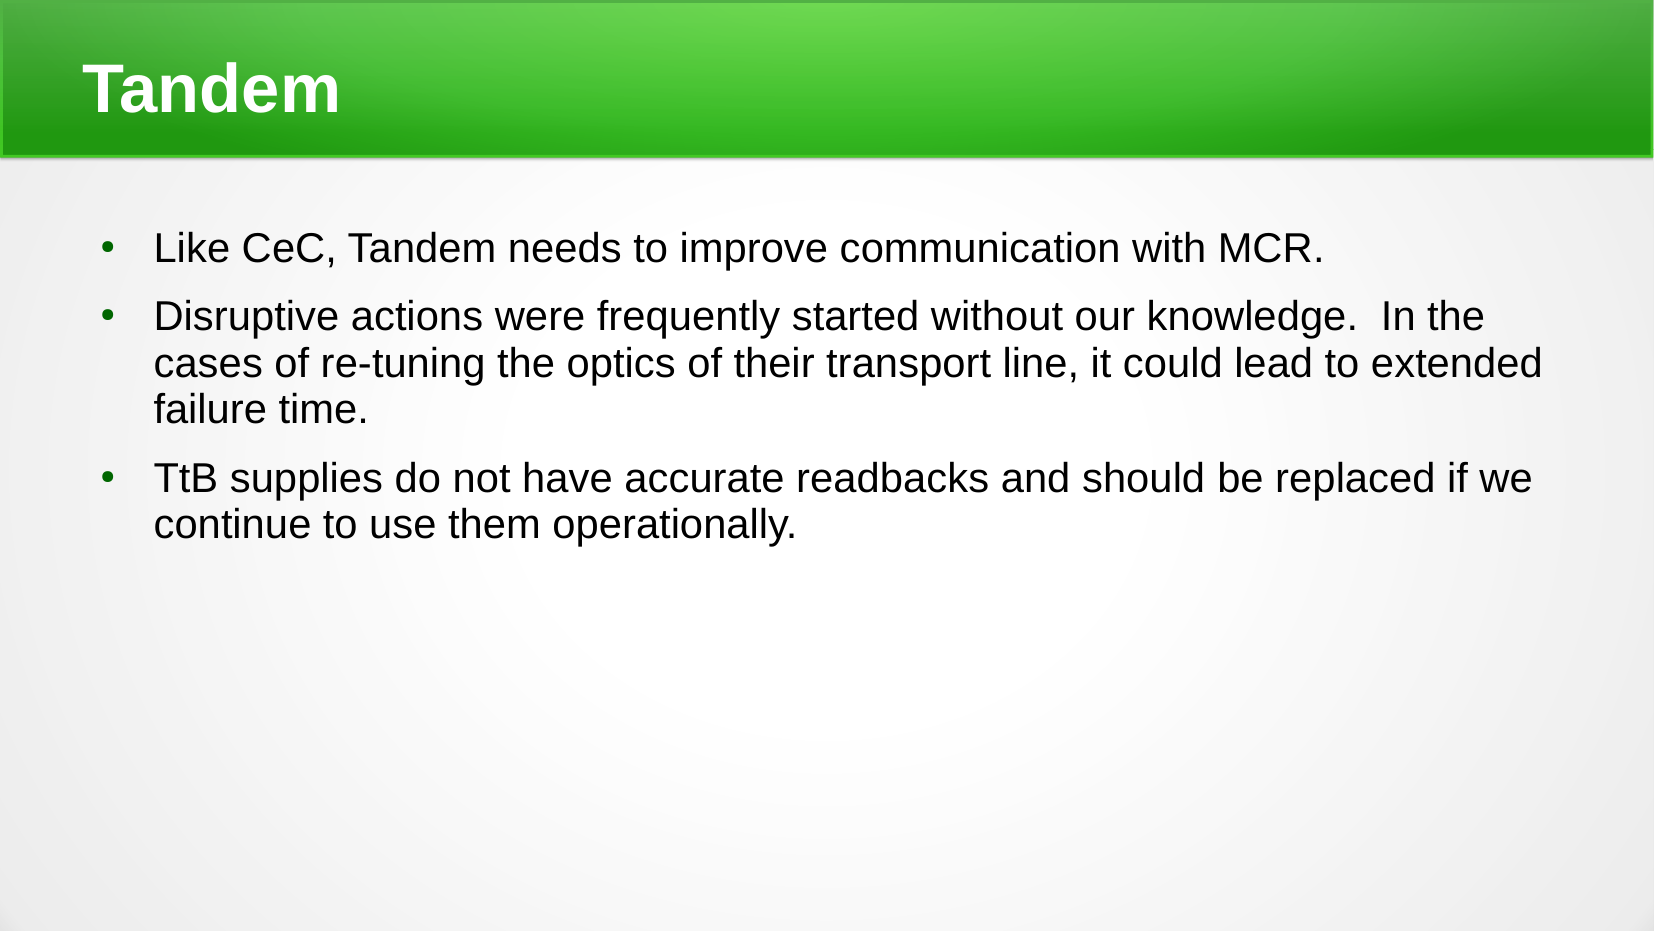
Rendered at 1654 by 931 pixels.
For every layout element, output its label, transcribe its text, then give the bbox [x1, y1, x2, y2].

title Tandem [82, 35, 1571, 142]
list Like CeC, Tandem needs to improve communication with MCR. Disruptive actions were frequently started without our knowledge. In the cases of re-tuning the optics of their transport line, it could lead to extended failure time. TtB supplies do not have accurate readbacks and should be replaced if we continue to use them operationally. [82, 224, 1571, 764]
